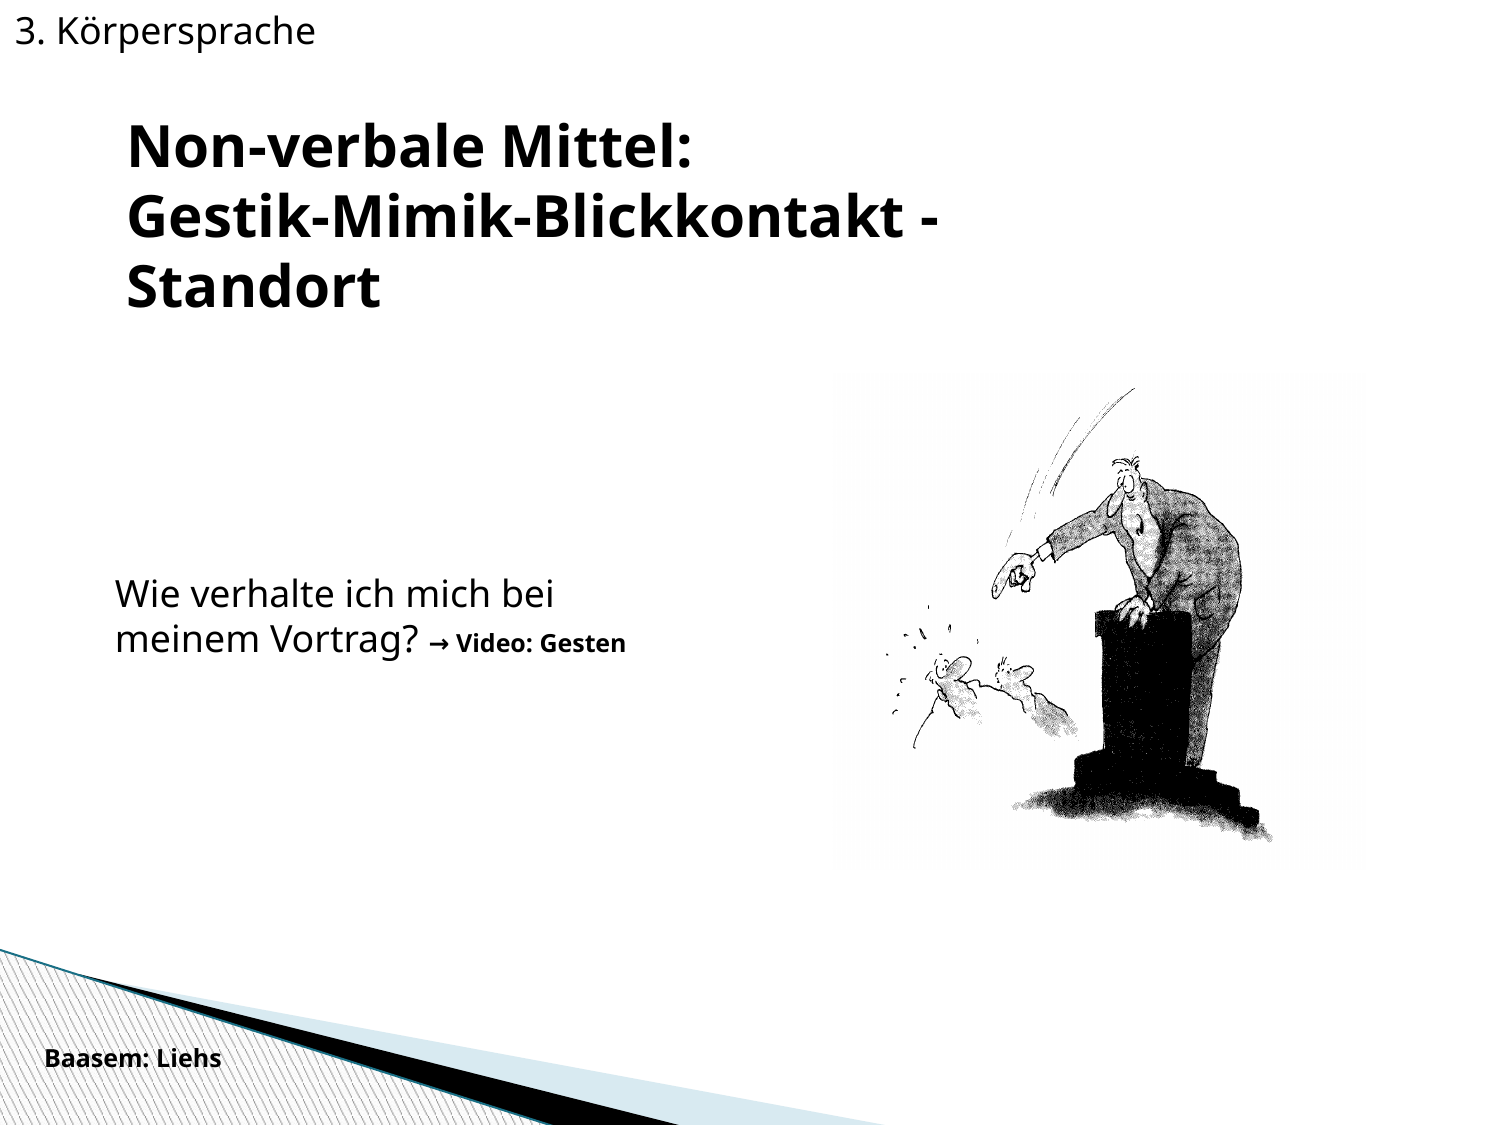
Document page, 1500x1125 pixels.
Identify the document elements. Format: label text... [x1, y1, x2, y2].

text_box Non-verbale Mittel: Gestik-Mimik-Blickkontakt - Standort [112, 101, 1223, 327]
text_box 3. Körpersprache [0, 0, 367, 60]
picture [0, 952, 543, 1125]
text_box Baasem: Liehs [29, 1035, 325, 1080]
picture [832, 373, 1366, 871]
text_box Wie verhalte ich mich bei meinem Vortrag? → Video: Gesten [100, 562, 703, 668]
